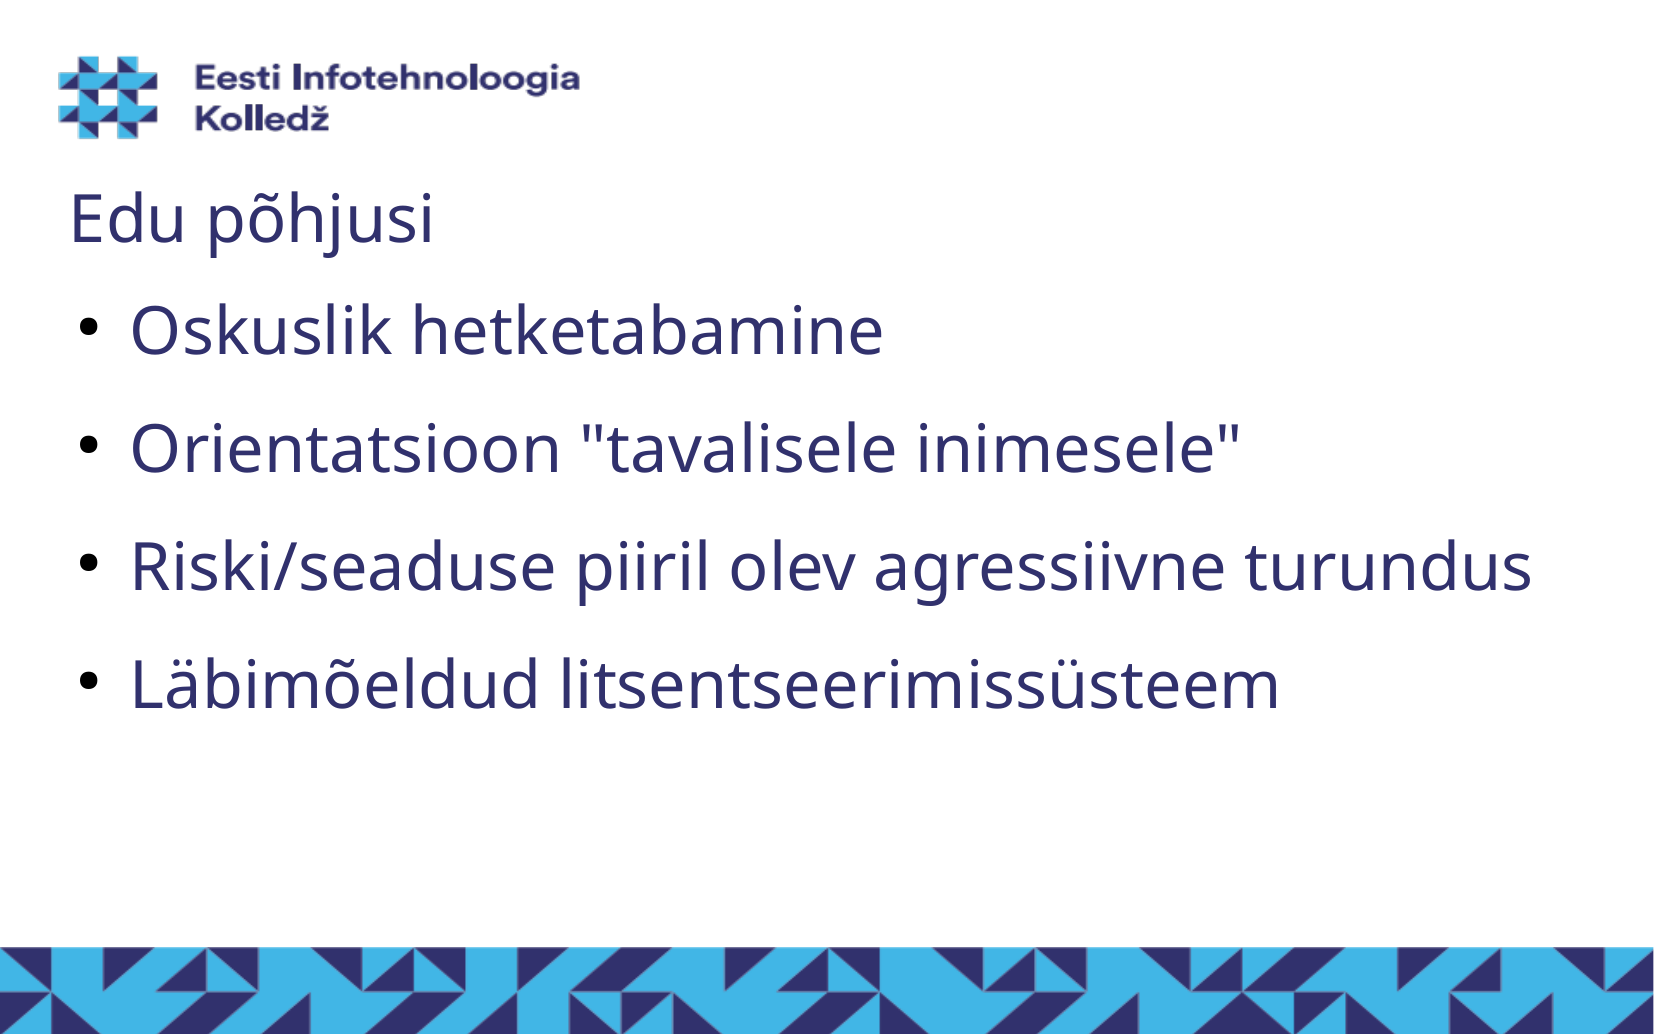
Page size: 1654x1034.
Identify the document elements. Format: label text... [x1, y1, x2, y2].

title Edu põhjusi [68, 147, 1536, 283]
list Oskuslik hetketabamine Orientatsioon "tavalisele inimesele" Riski/seaduse piiril olev agressiivne turundus Läbimõeldud litsentseerimissüsteem [59, 283, 1595, 936]
